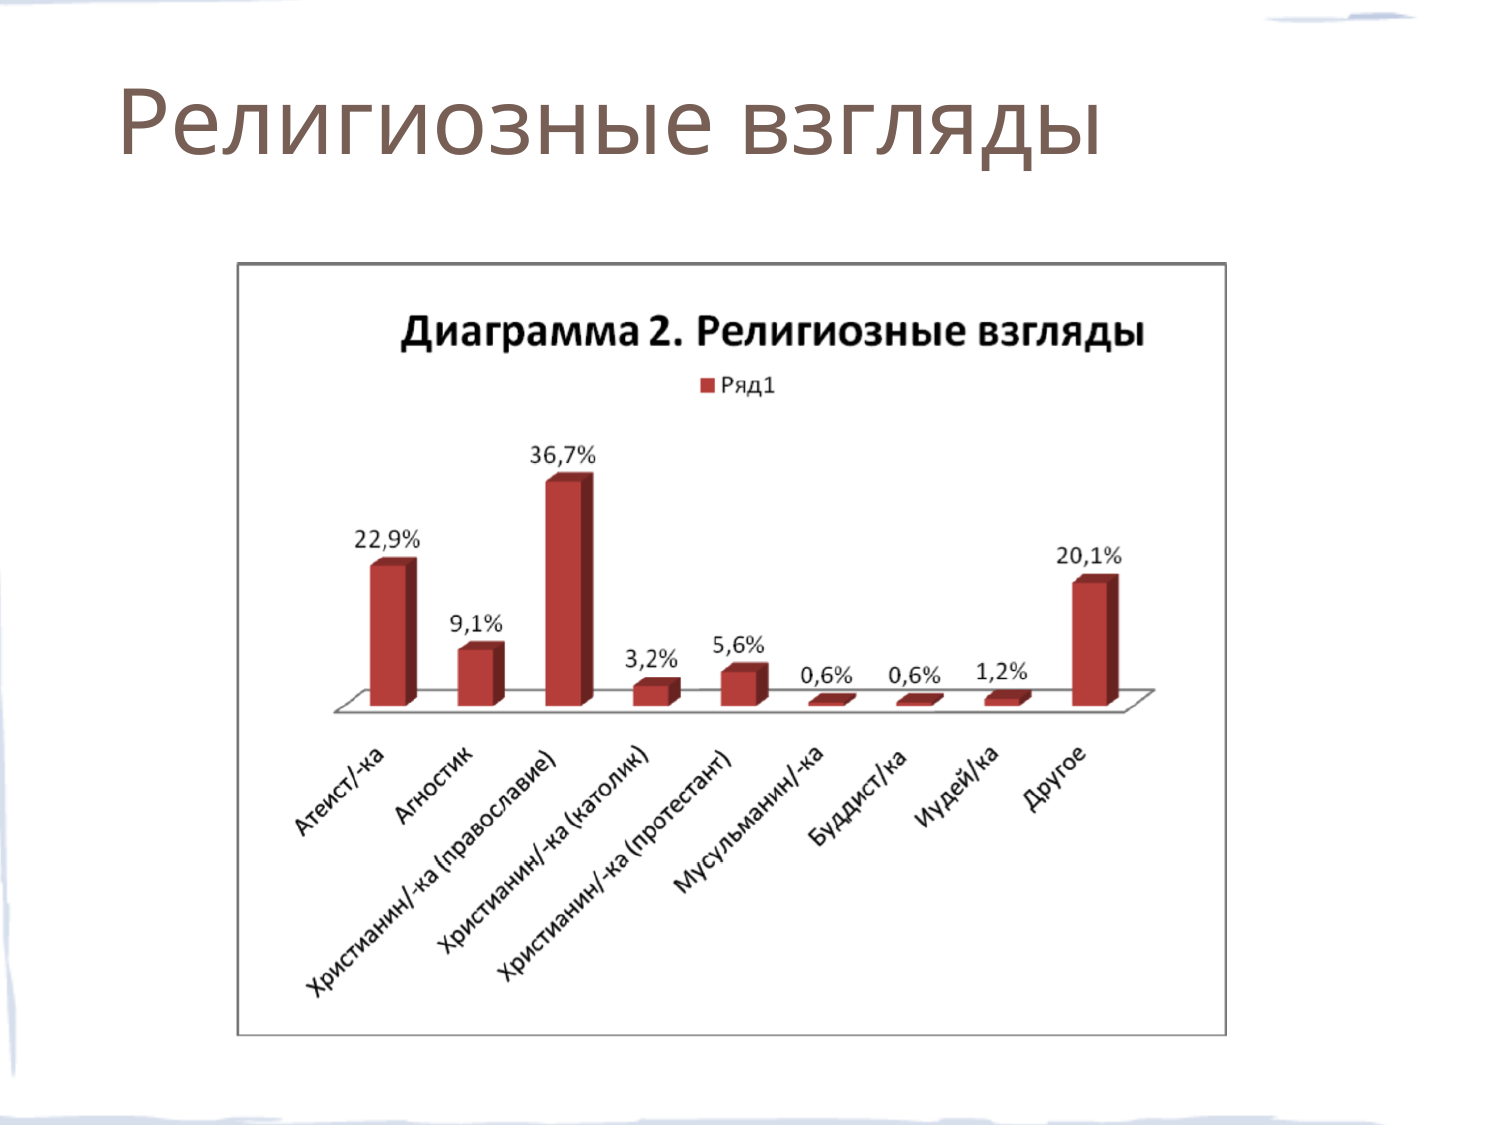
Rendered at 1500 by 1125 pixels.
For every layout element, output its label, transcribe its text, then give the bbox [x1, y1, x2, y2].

title Религиозные взгляды [100, 37, 1438, 200]
picture [0, 0, 1500, 1125]
